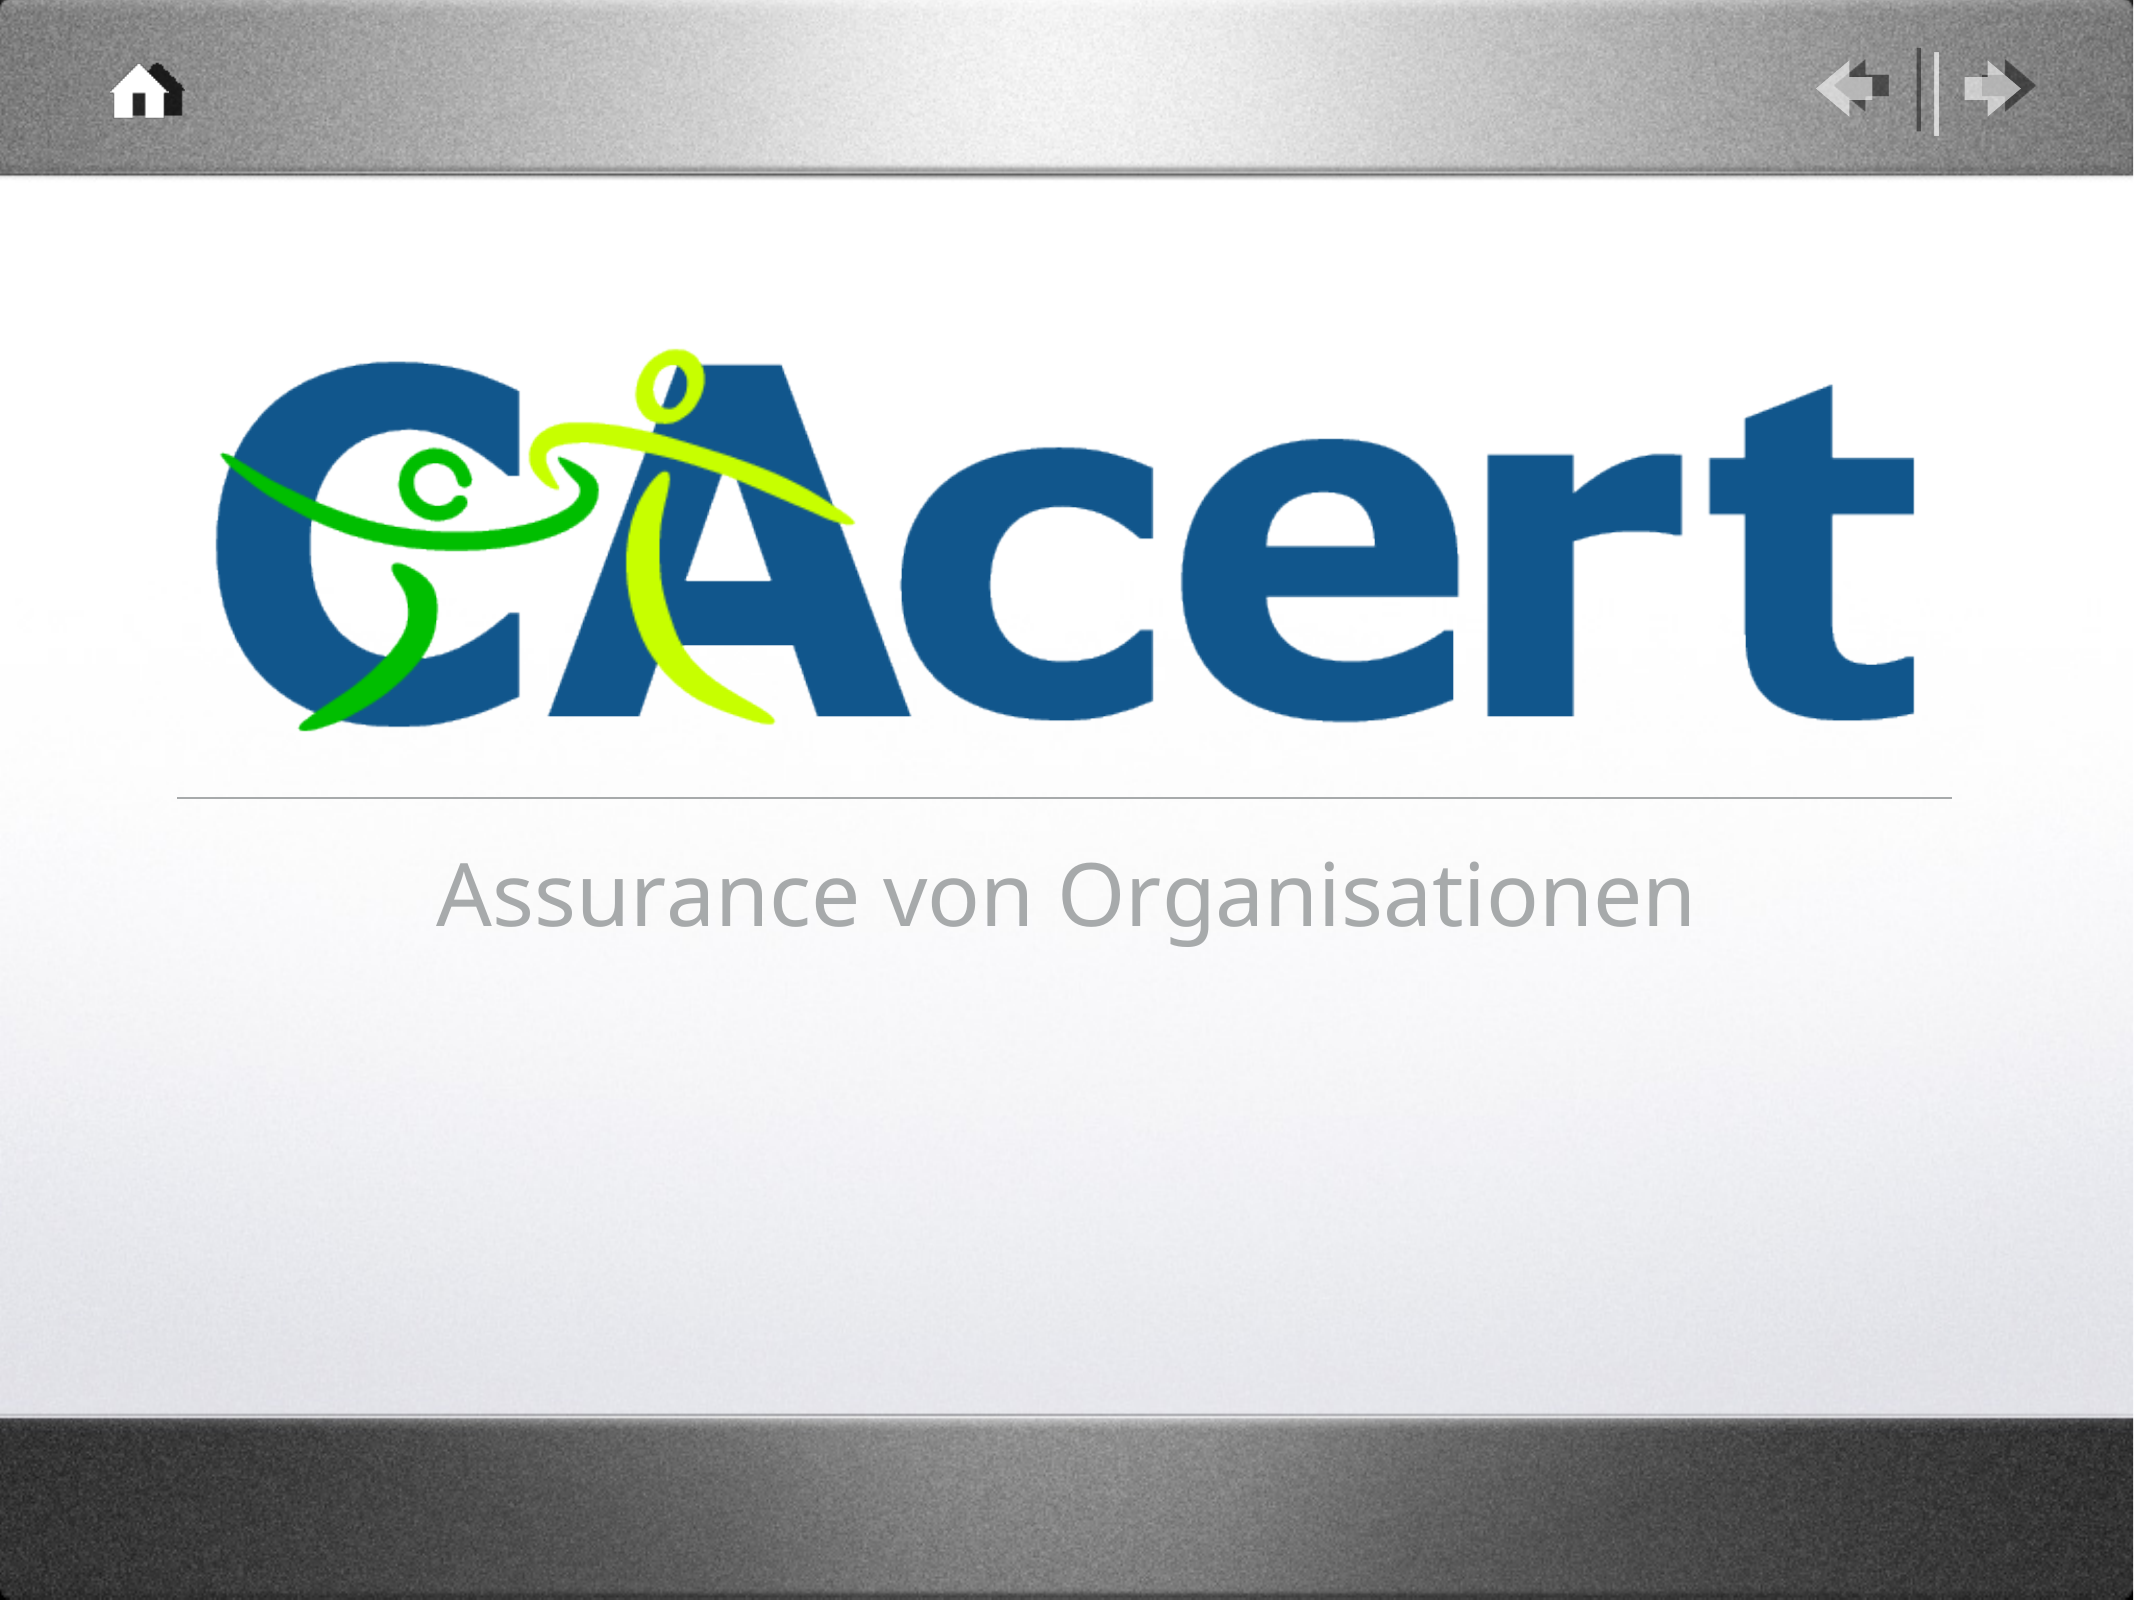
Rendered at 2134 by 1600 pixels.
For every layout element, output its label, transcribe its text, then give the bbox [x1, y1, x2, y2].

list Assurance von Organisationen [208, 825, 1925, 1051]
picture [0, 0, 2134, 1600]
